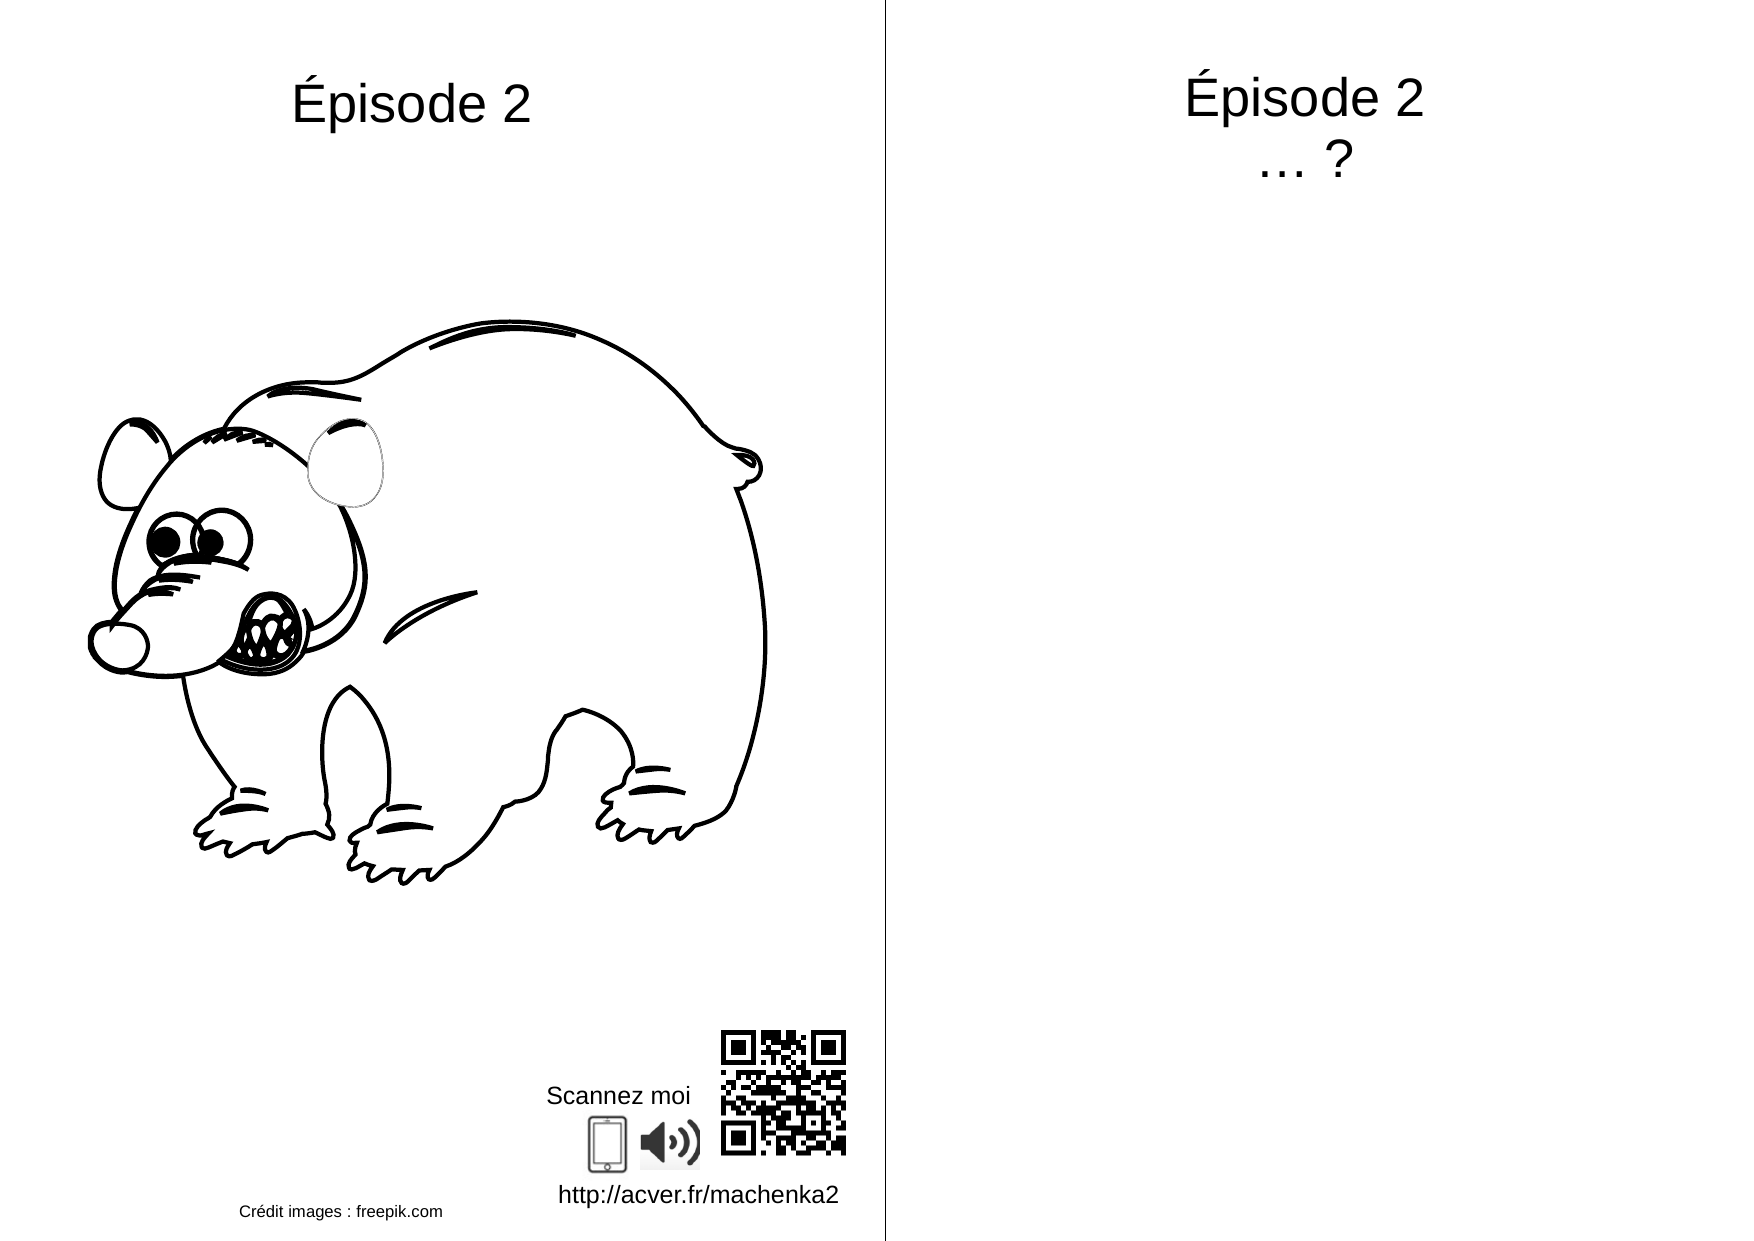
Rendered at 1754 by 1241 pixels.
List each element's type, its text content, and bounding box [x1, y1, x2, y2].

text_box http://acver.fr/machenka2 [543, 1173, 856, 1217]
text_box Épisode 2 … ? [1169, 60, 1441, 197]
text_box Épisode 2 [276, 66, 549, 142]
picture [87, 319, 768, 886]
text_box Scannez moi [531, 1074, 700, 1118]
picture [578, 1009, 866, 1176]
text_box Crédit images : freepik.com [224, 1194, 815, 1229]
